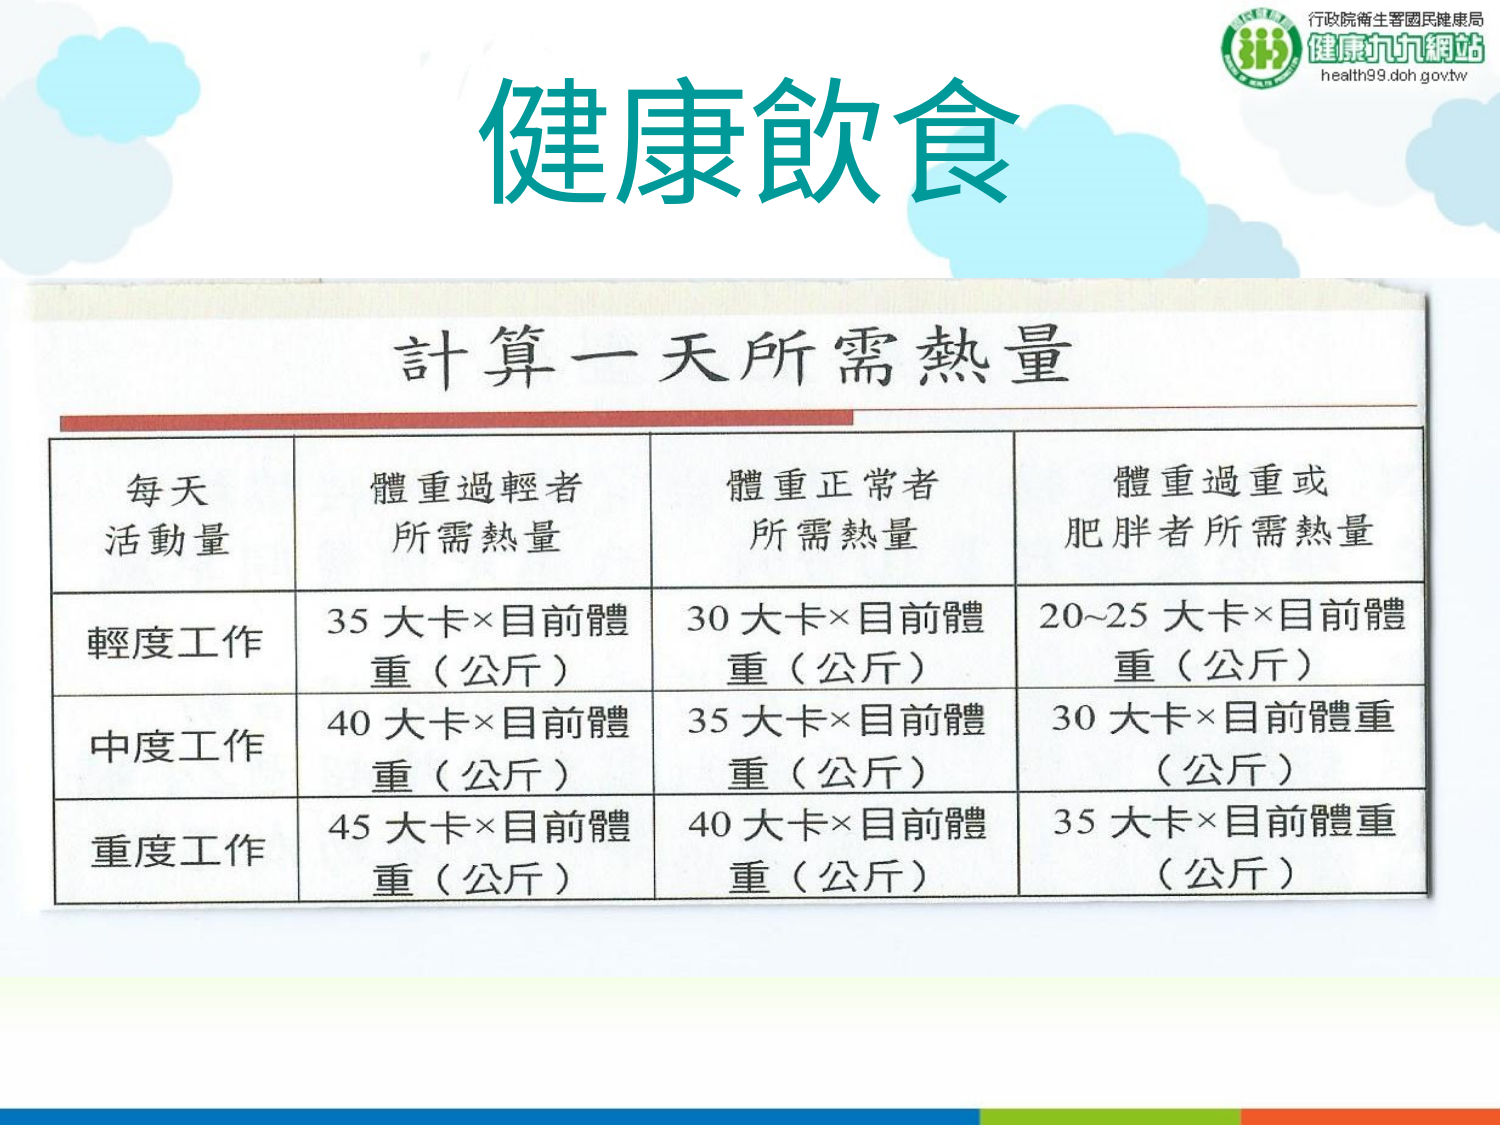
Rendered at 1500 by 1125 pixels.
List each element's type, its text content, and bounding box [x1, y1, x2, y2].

picture [0, 278, 1500, 977]
title 健康飲食 [75, 45, 1426, 233]
